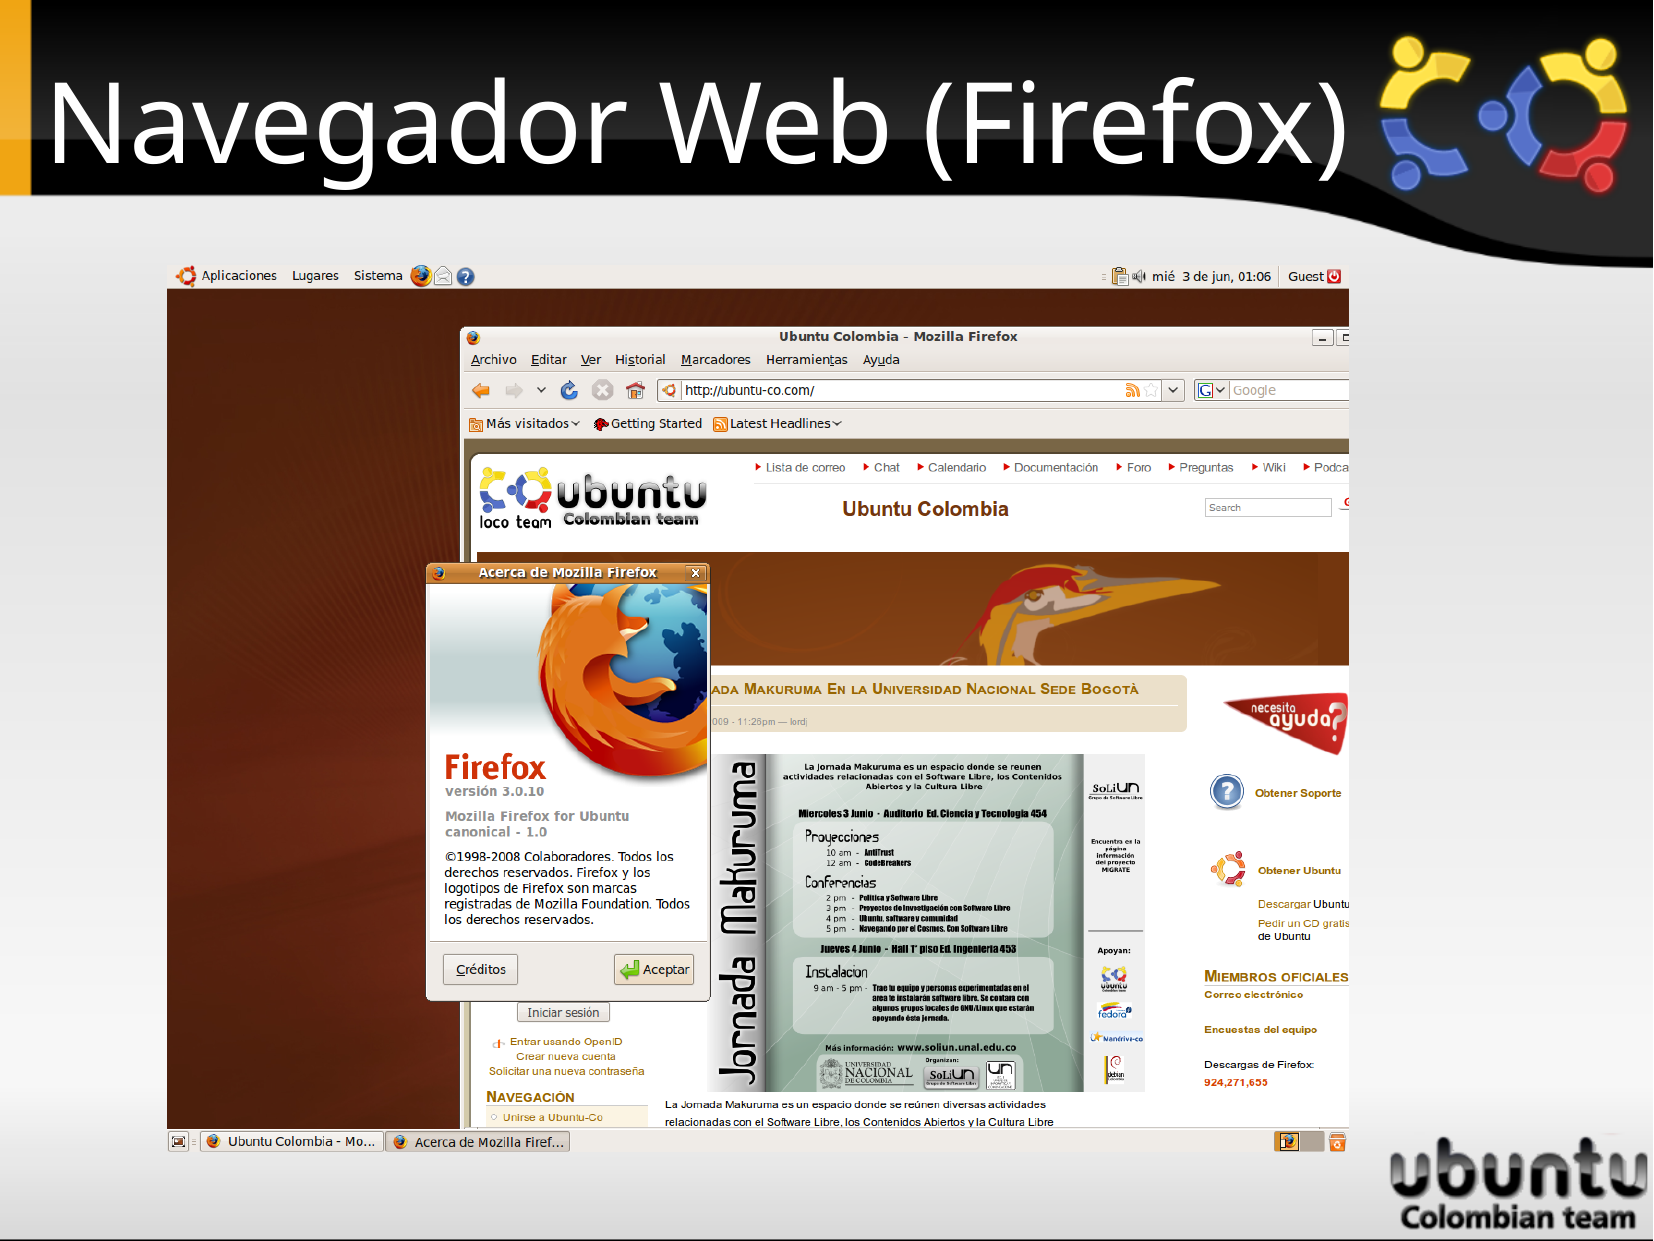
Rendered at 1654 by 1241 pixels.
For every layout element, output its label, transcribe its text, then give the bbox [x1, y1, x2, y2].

picture [0, 0, 1653, 1241]
text_box Navegador Web (Firefox) [29, 35, 1418, 184]
